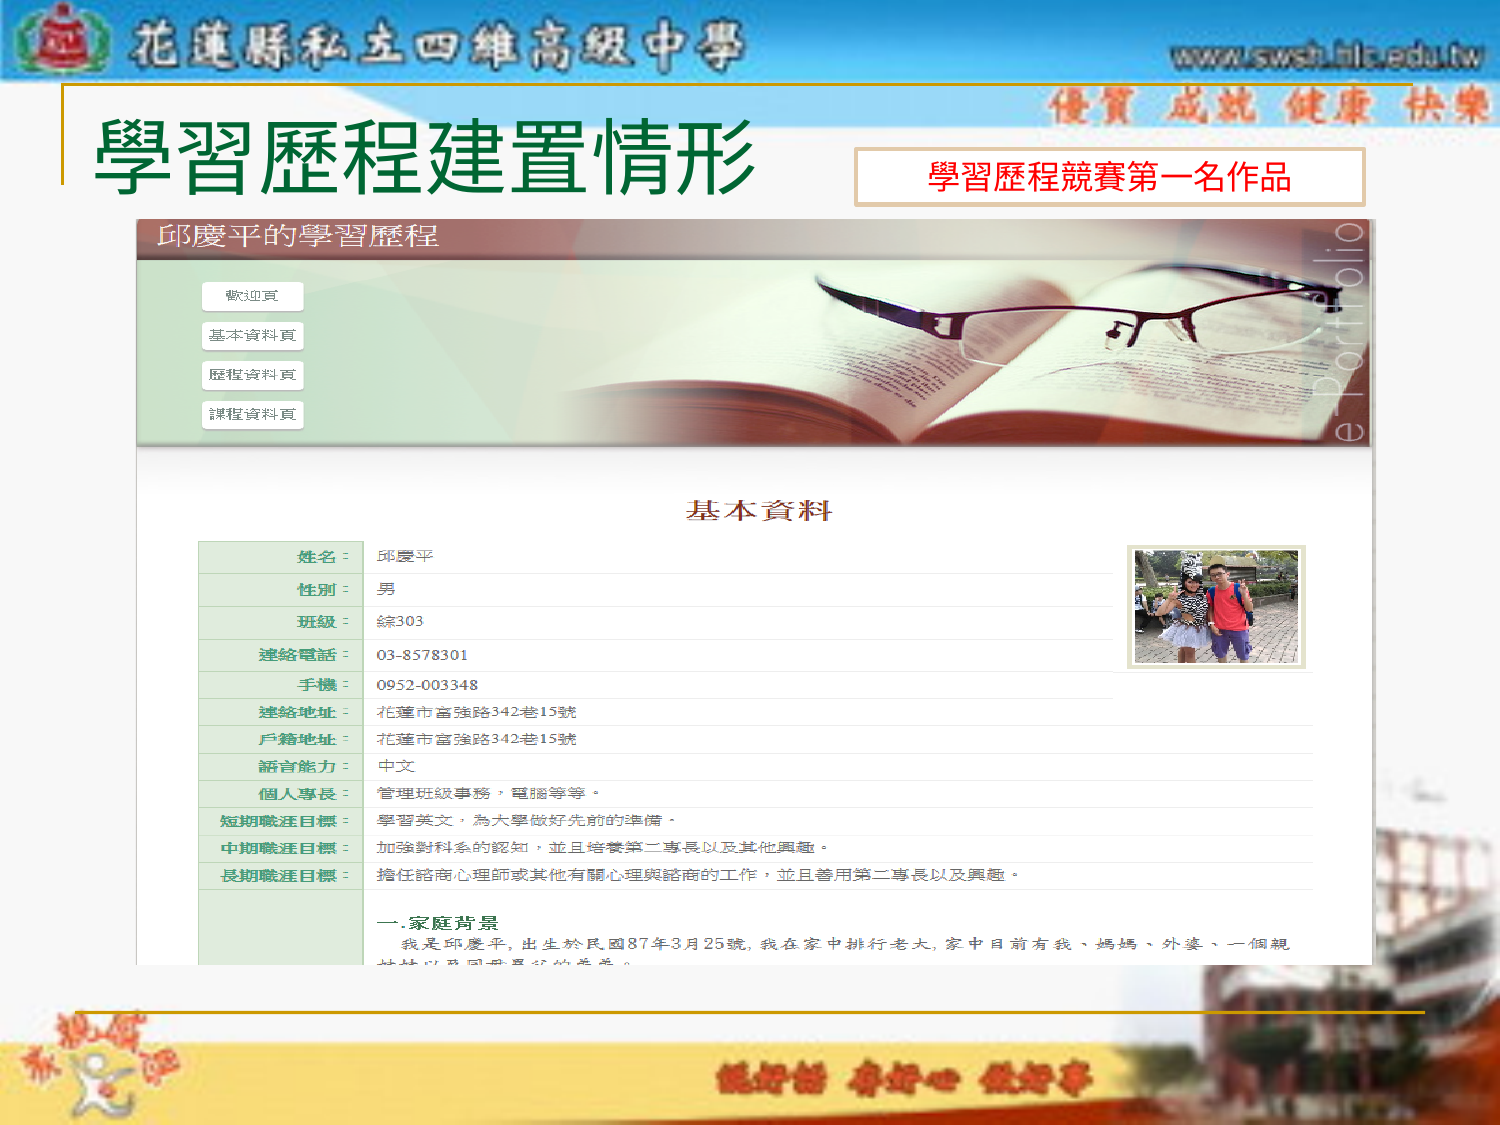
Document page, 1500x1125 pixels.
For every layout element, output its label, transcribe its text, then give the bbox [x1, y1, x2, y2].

text_box 學習歷程競賽第一名作品 [856, 149, 1365, 205]
title 學習歷程建置情形 [76, 97, 1427, 285]
picture [135, 219, 1377, 965]
